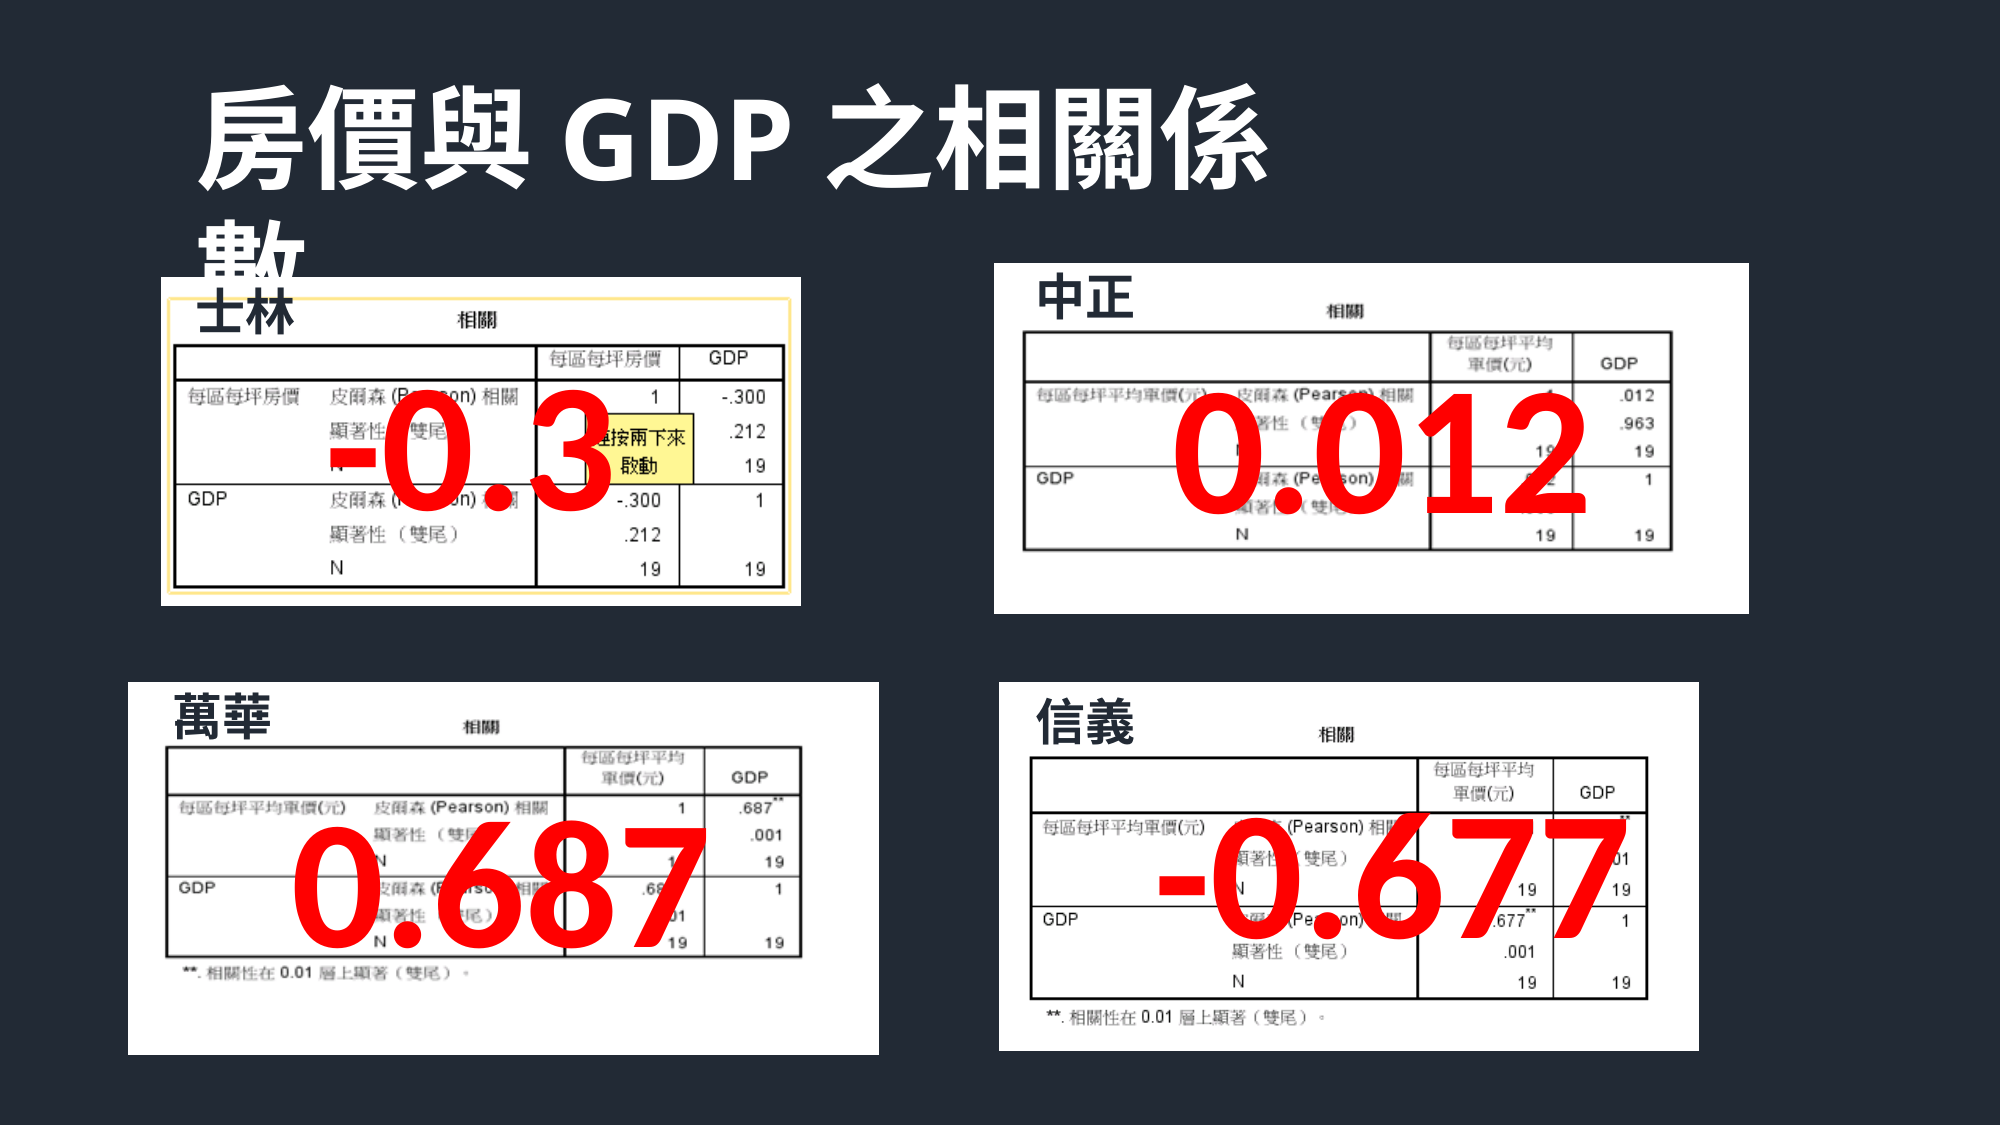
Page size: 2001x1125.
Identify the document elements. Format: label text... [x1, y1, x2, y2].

text_box 0.012 [1157, 322, 1657, 561]
picture [999, 683, 1699, 1051]
text_box -0.677 [1139, 748, 1674, 986]
text_box 萬華 [157, 677, 294, 754]
picture [994, 263, 1749, 614]
text_box 士林 [180, 272, 317, 349]
text_box -0.3 [310, 320, 656, 558]
picture [128, 683, 879, 1055]
text_box 房價與GDP之相關係數 [180, 60, 1374, 213]
picture [161, 277, 801, 606]
text_box 信義 [1020, 683, 1157, 759]
text_box 0.687 [276, 756, 766, 995]
text_box 中正 [1020, 258, 1157, 334]
